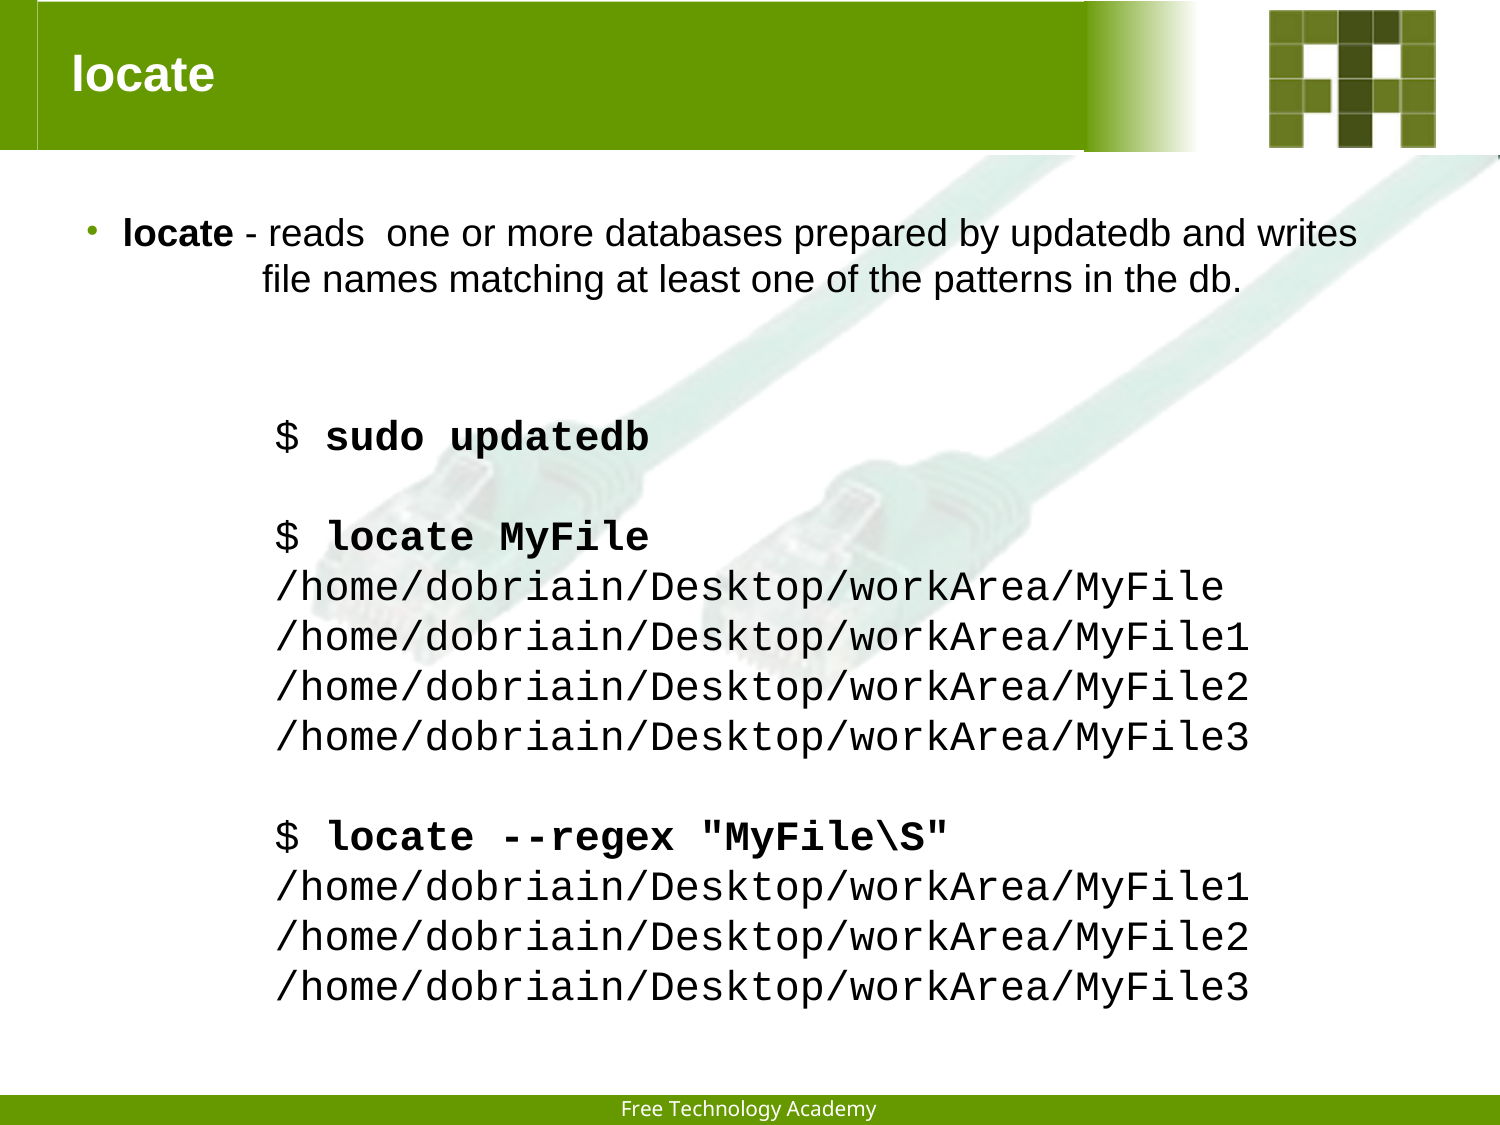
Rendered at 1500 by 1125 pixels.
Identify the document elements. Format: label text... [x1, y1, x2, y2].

title locate [56, 1, 1107, 152]
text_box $ sudo updatedb $ locate MyFile /home/dobriain/Desktop/workArea/MyFile /home/dobriain/Desktop/workArea/MyFile1 /home/dobriain/Desktop/workArea/MyFile2 /home/dobriain/Desktop/workArea/MyFile3 $ locate --regex "MyFile\S" /home/dobriain/Desktop/workArea/MyFile1 /home/dobriain/Desktop/workArea/MyFile2 /home/dobriain/Desktop/workArea/MyFile3 [259, 401, 1265, 1017]
list locate - reads one or more databases prepared by updatedb and writes file names matching at least one of the patterns in the db. [70, 200, 1382, 322]
picture [1269, 10, 1436, 148]
